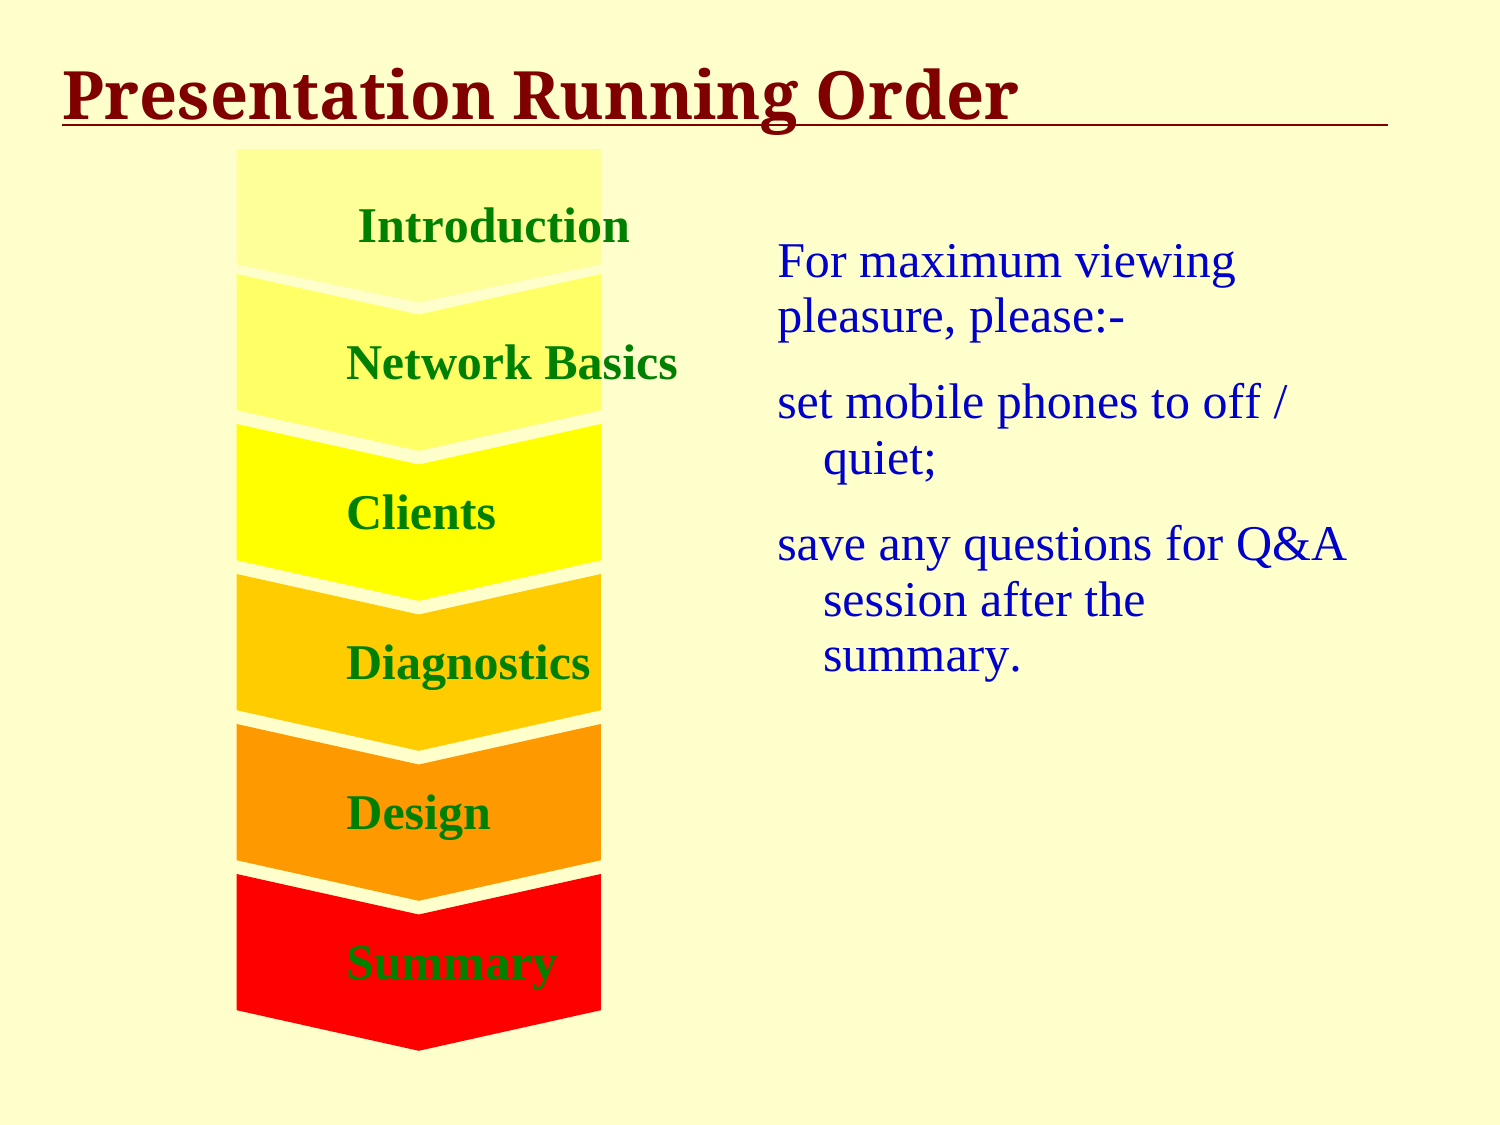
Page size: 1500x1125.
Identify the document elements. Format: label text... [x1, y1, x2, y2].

text_box Diagnostics [237, 574, 601, 751]
text_box For maximum viewing pleasure, please:- set mobile phones to off / quiet; save any questions for Q&A session after the summary. [762, 224, 1363, 690]
text_box Introduction [237, 149, 601, 302]
text_box Design [237, 724, 601, 901]
text_box Network Basics [237, 274, 601, 451]
text_box Summary [237, 874, 601, 1051]
text_box Clients [237, 424, 601, 601]
